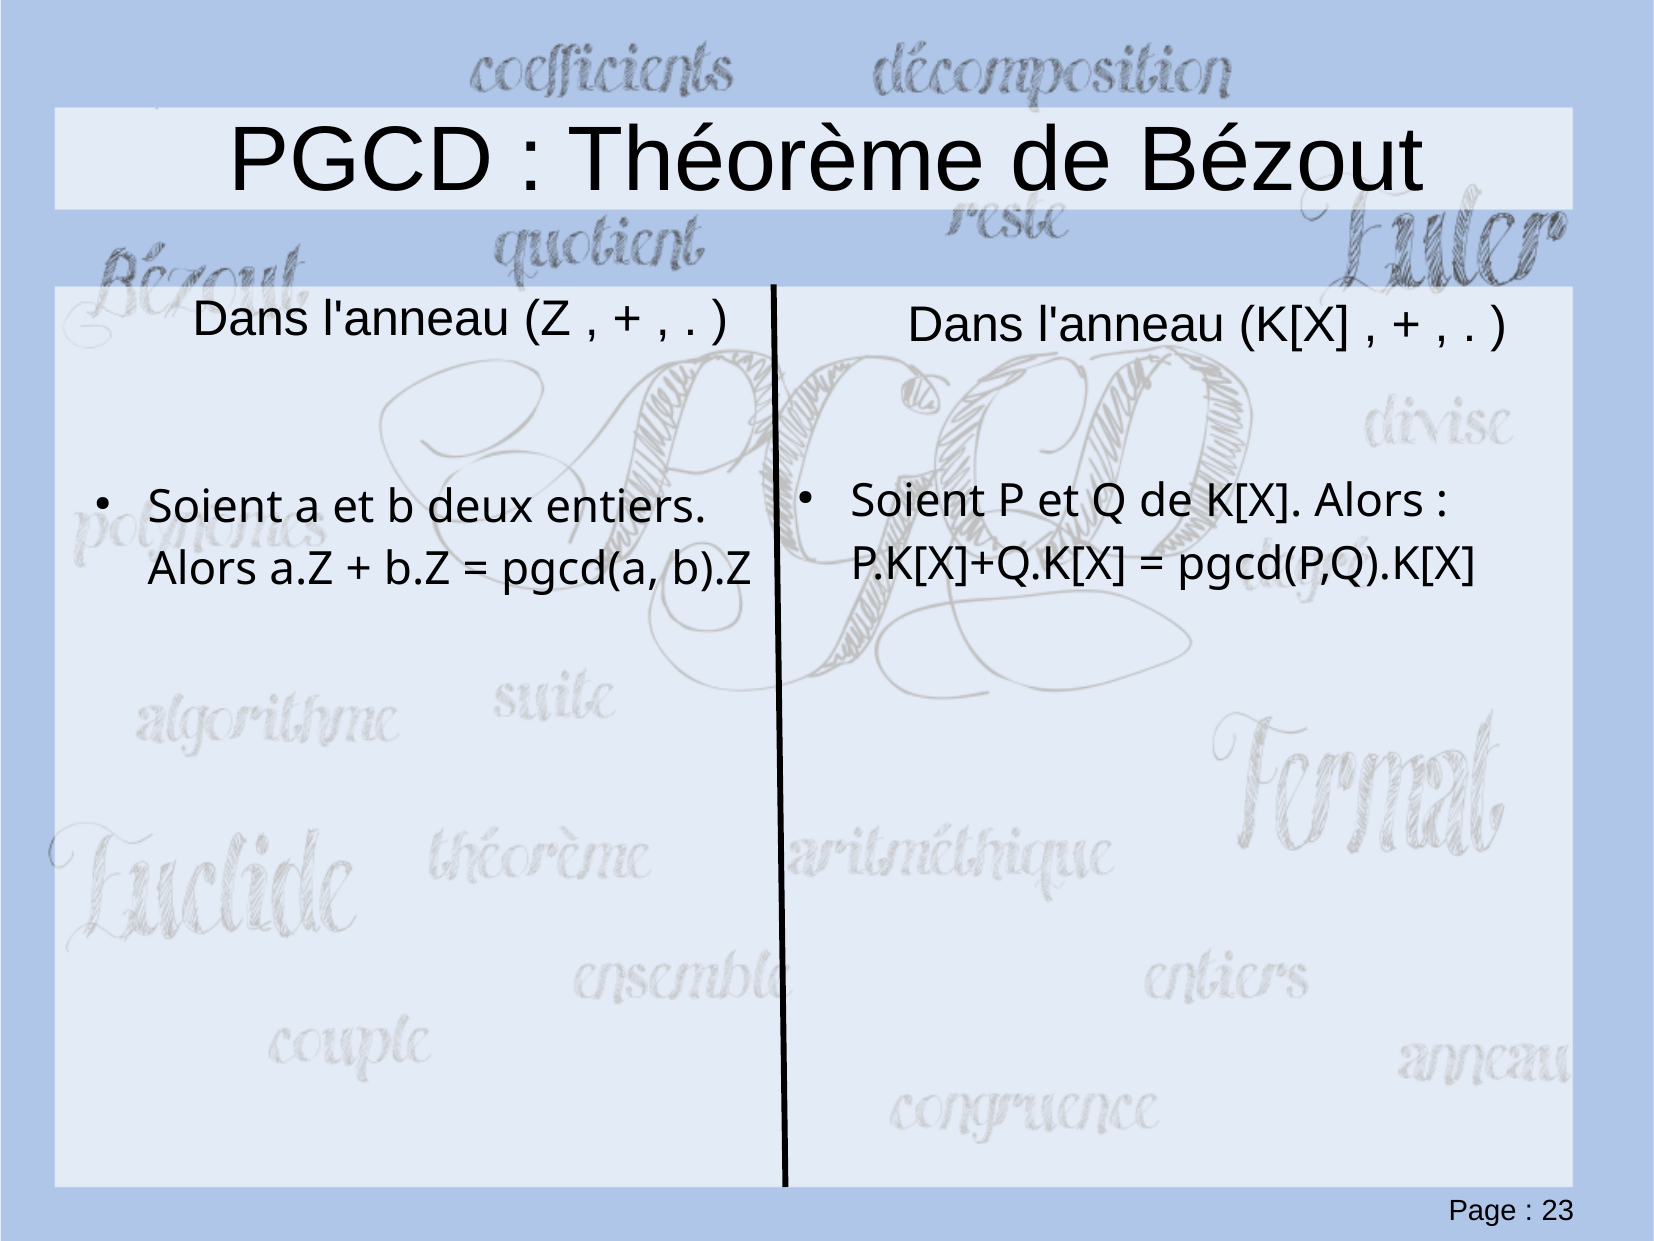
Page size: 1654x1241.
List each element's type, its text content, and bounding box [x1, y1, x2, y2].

picture [0, 0, 1654, 1241]
list Dans l'anneau (K[X] , + , . ) Soient P et Q de K[X]. Alors : P.K[X]+Q.K[X] = pgcd(P,Q).K[X] [779, 296, 1565, 1176]
list Dans l'anneau (Z , + , . ) Soient a et b deux entiers. Alors a.Z + b.Z = pgcd(a, b).Z [76, 290, 774, 1170]
title PGCD : Théorème de Bézout [82, 55, 1571, 263]
